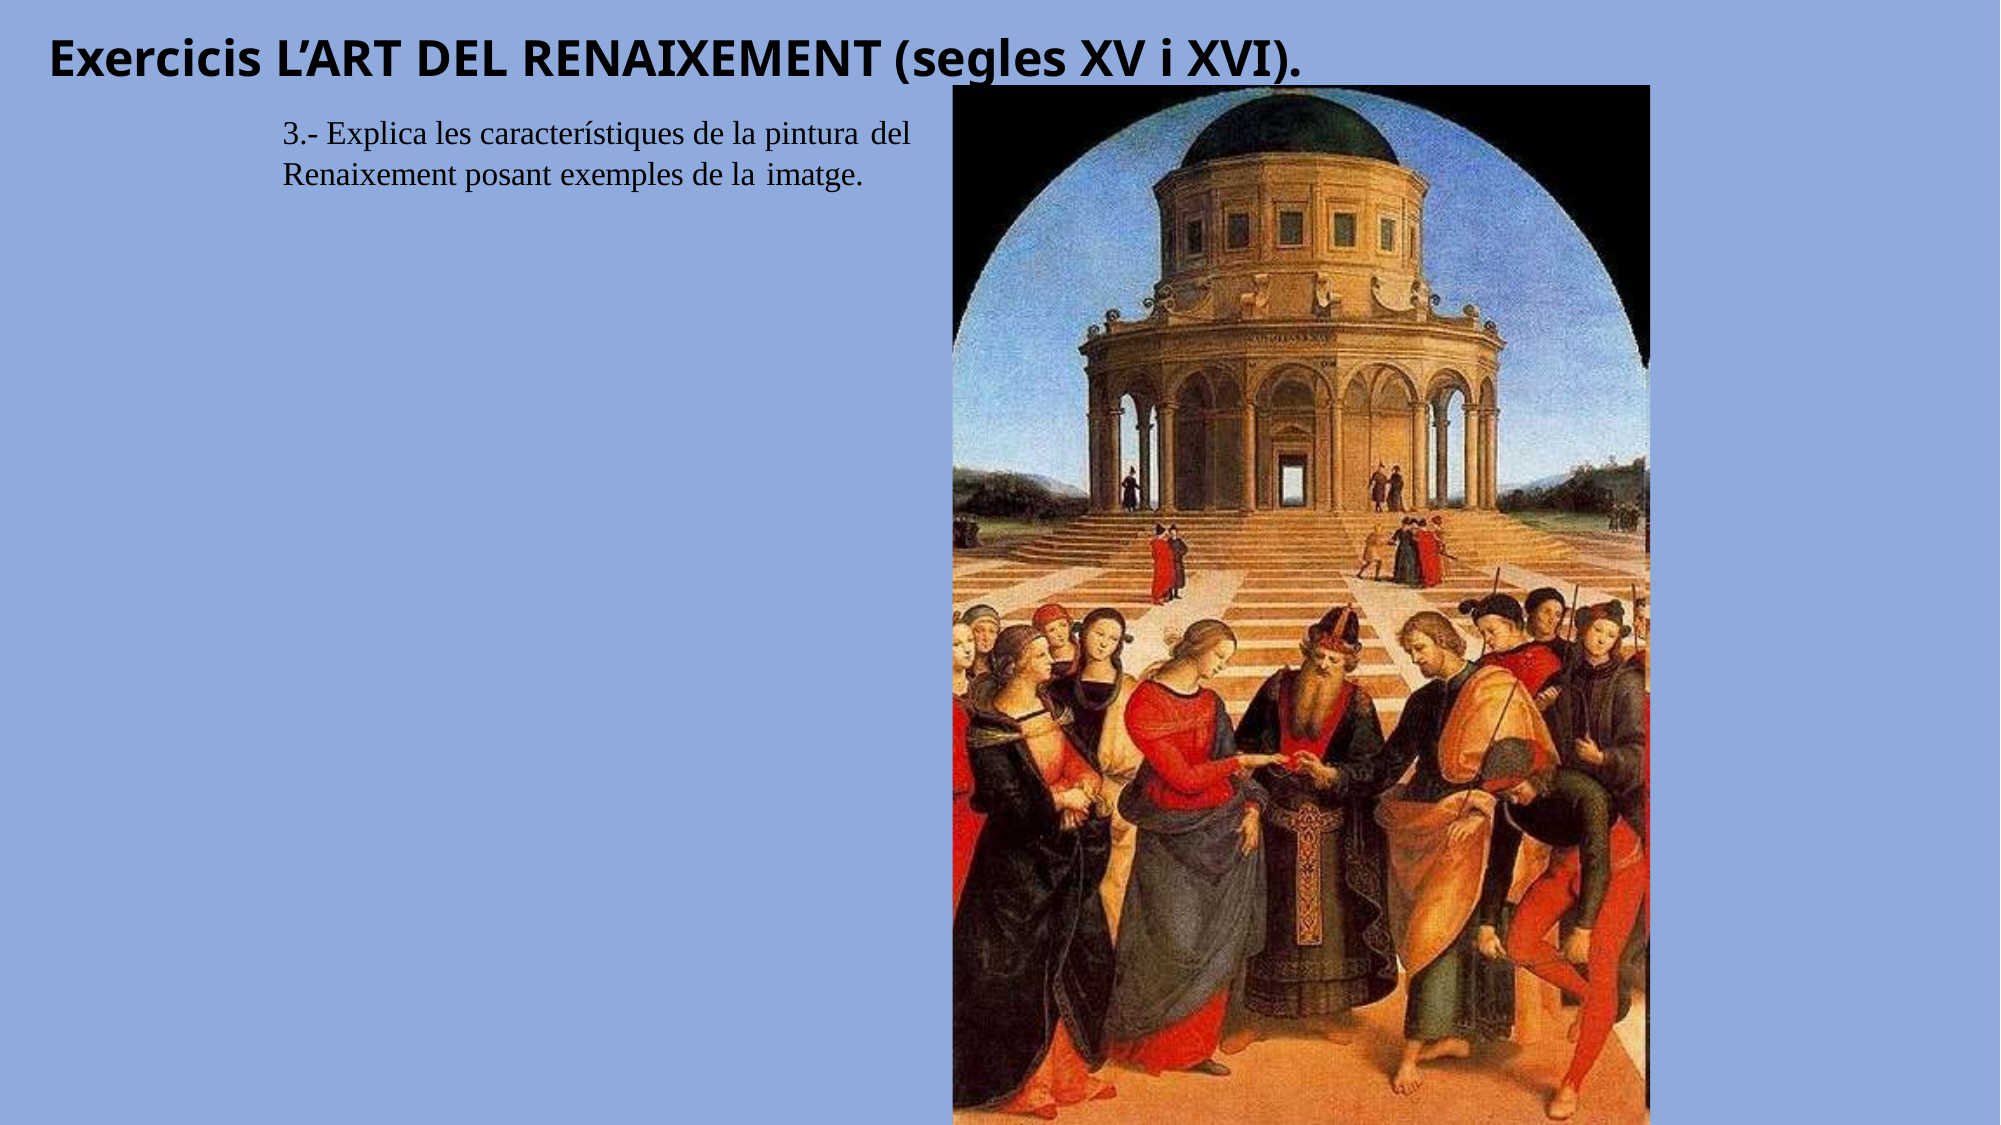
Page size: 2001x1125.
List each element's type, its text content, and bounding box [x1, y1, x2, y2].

text_box 3.- Explica les característiques de la pintura del Renaixement posant exemples de la imatge. [280, 109, 918, 194]
title Exercicis L’ART DEL RENAIXEMENT (segles XV i XVI). [46, 23, 1698, 87]
text_box [953, 86, 1650, 1125]
